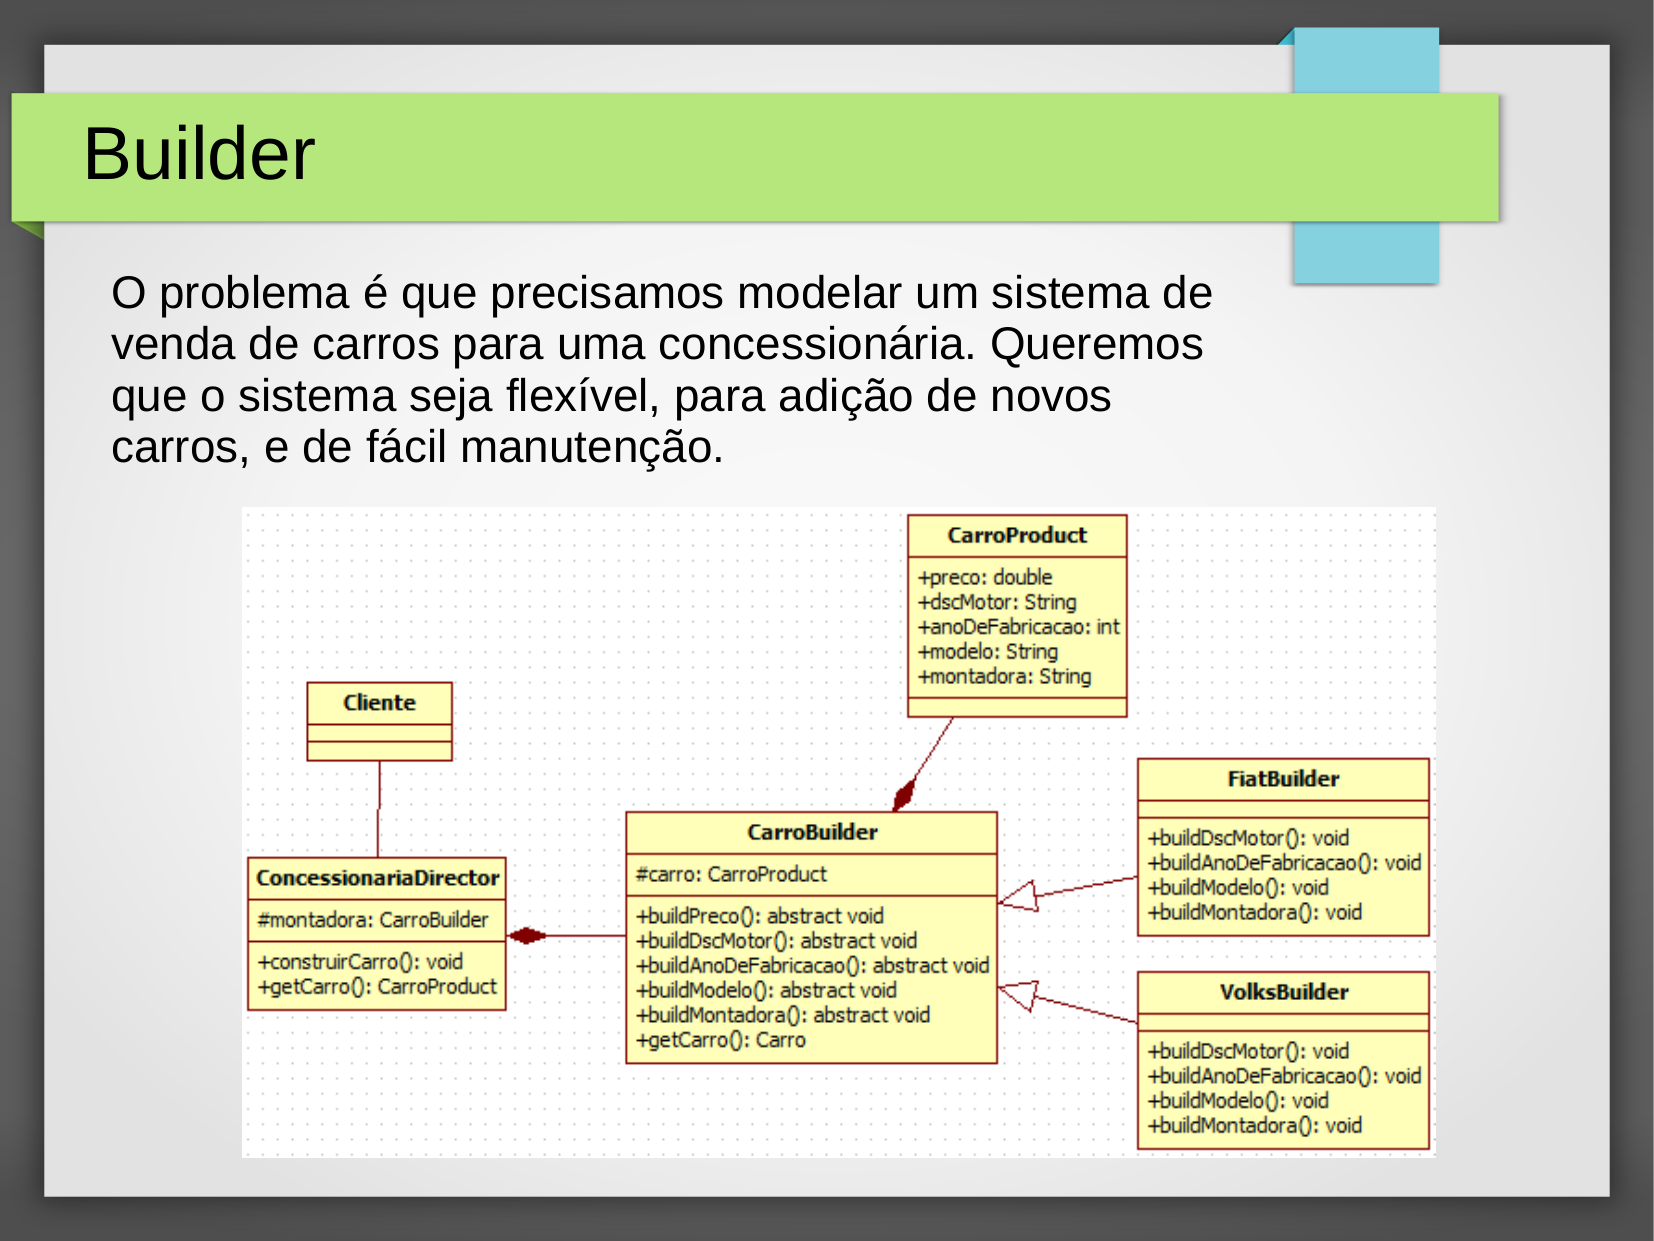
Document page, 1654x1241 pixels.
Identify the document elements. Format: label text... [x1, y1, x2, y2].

picture [0, 0, 1654, 1241]
text_box O problema é que precisamos modelar um sistema de venda de carros para uma concessionária. Queremos que o sistema seja flexível, para adição de novos carros, e de fácil manutenção. [96, 259, 1276, 480]
title Builder [82, 94, 1264, 213]
